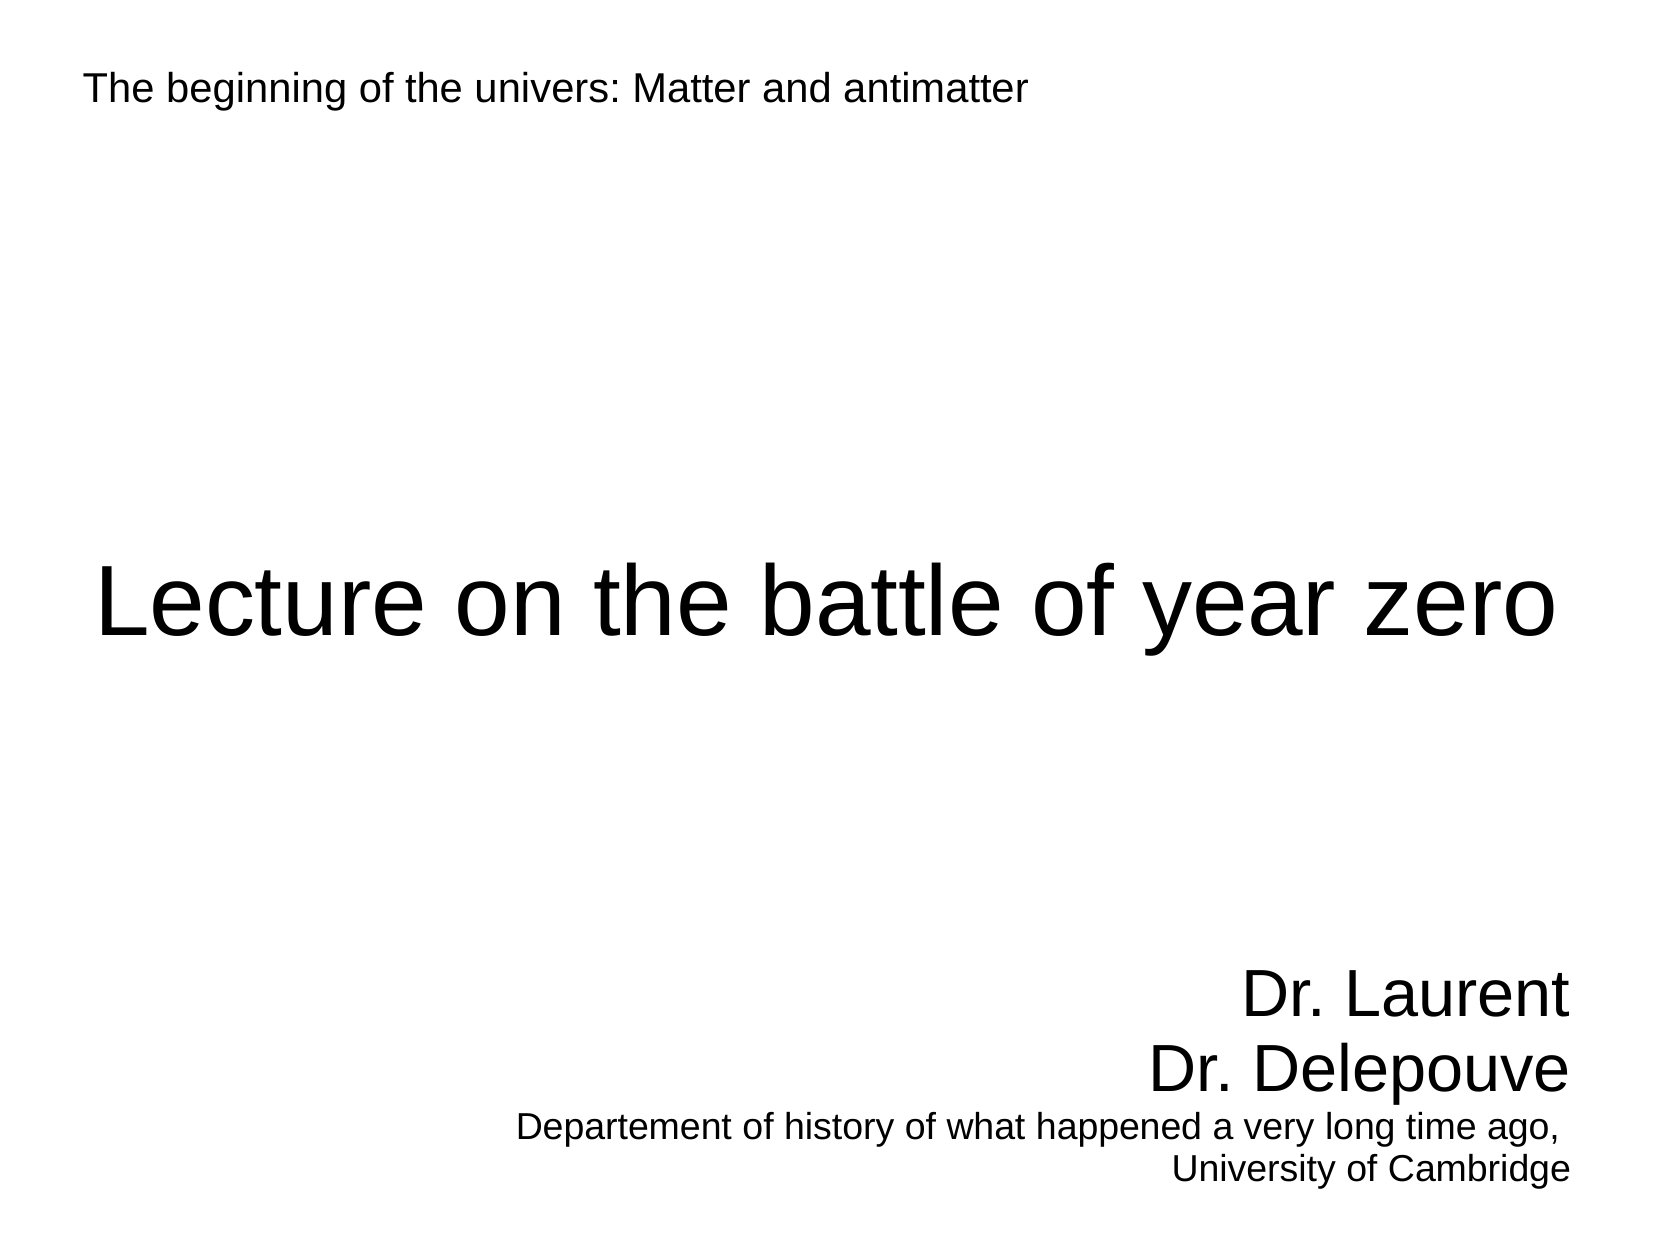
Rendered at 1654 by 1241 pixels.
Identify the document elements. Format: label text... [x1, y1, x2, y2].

subtitle Lecture on the battle of year zero Dr. Laurent Dr. Delepouve Departement of history of what happened a very long time ago, University of Cambridge [82, 209, 1571, 1190]
title The beginning of the univers: Matter and antimatter [82, 17, 1571, 158]
